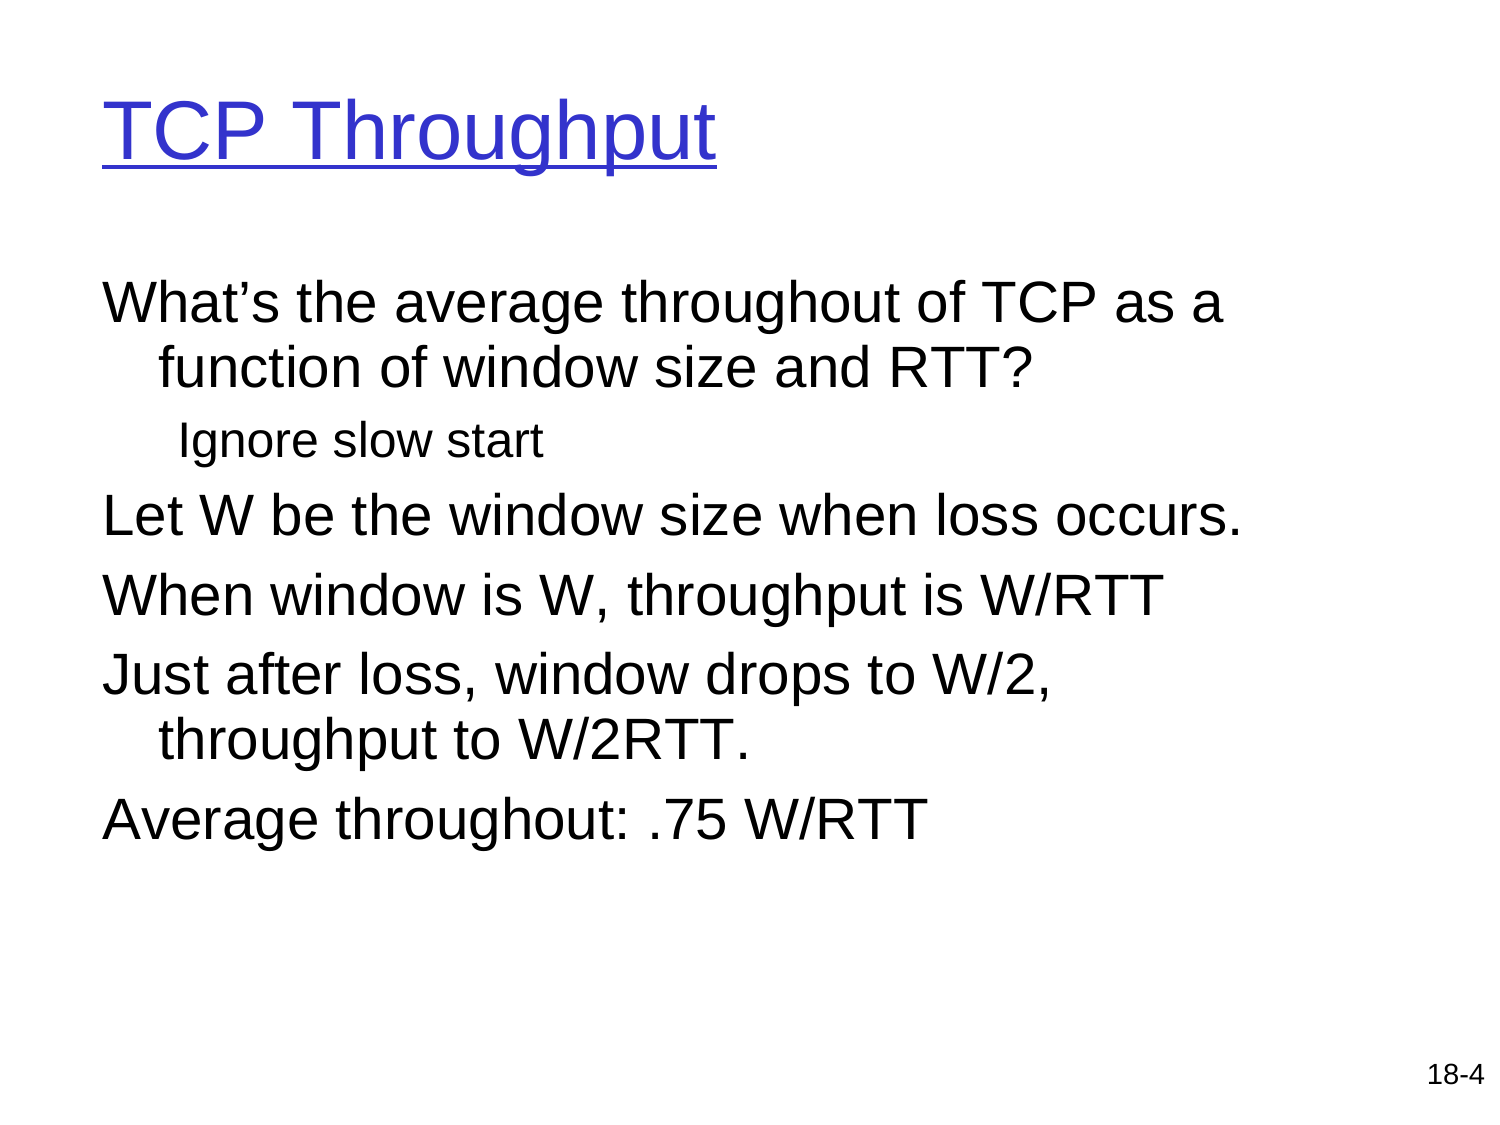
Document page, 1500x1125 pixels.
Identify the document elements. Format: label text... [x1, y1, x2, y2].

title TCP Throughput [87, 37, 1363, 225]
list What’s the average throughout of TCP as a function of window size and RTT? Ignore slow start Let W be the window size when loss occurs. When window is W, throughput is W/RTT Just after loss, window drops to W/2, throughput to W/2RTT. Average throughout: .75 W/RTT [87, 262, 1363, 1026]
